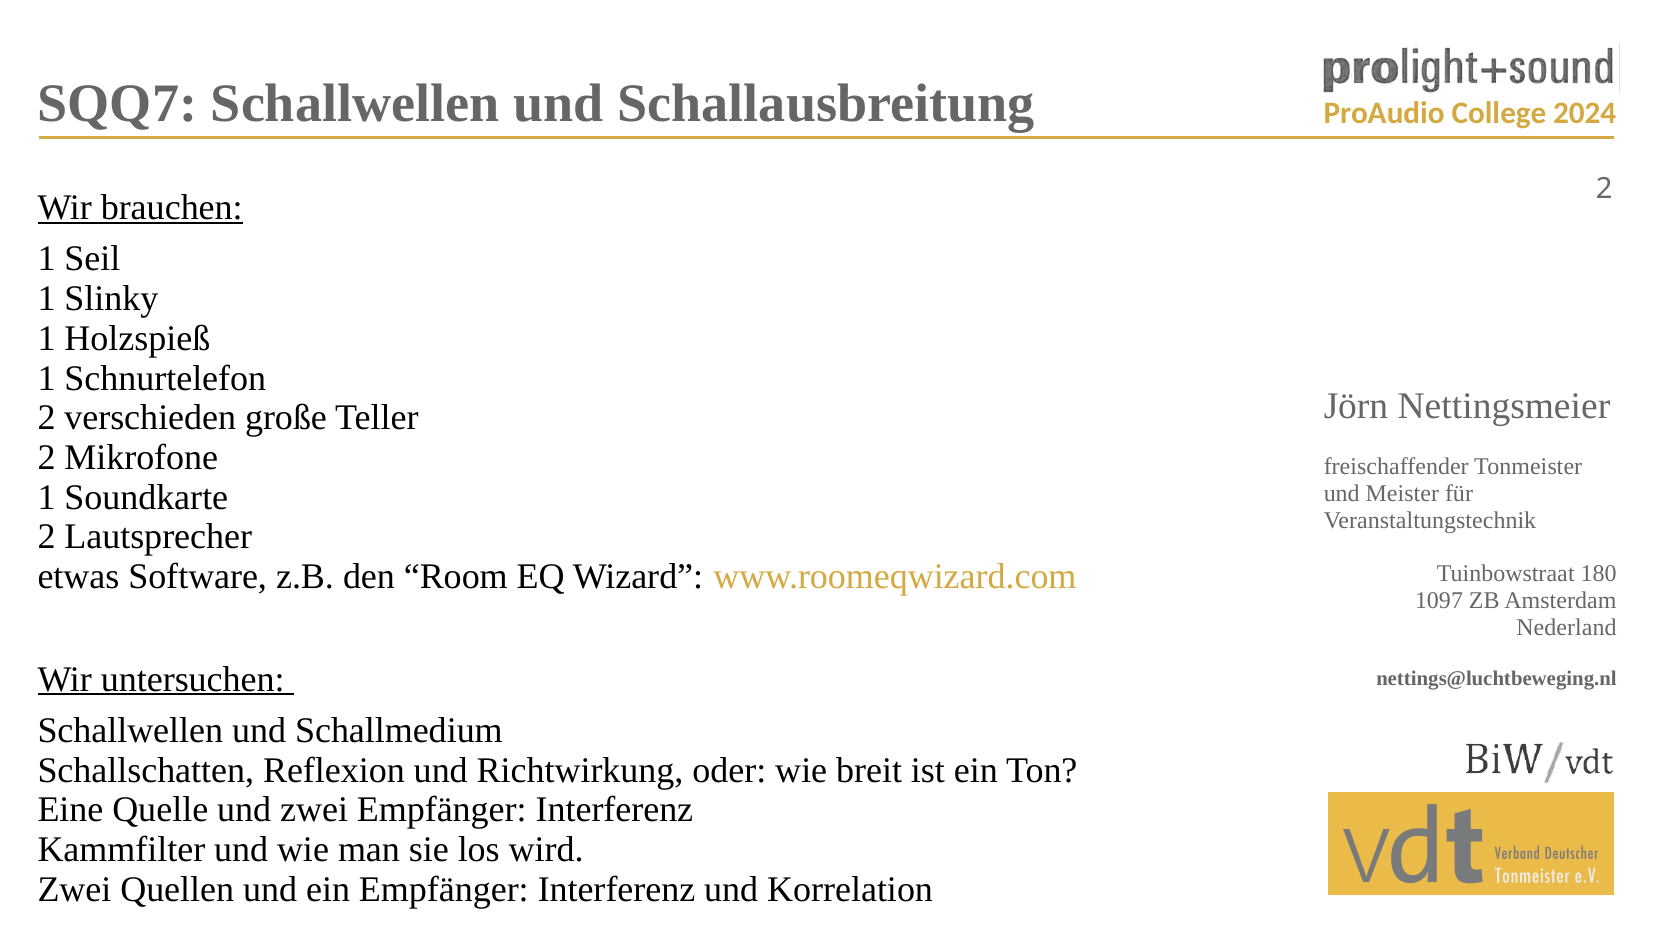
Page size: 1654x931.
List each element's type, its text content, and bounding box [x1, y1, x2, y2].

list Wir brauchen: 1 Seil 1 Slinky 1 Holzspieß 1 Schnurtelefon 2 verschieden große Teller 2 Mikrofone 1 Soundkarte 2 Lautsprecher etwas Software, z.B. den “Room EQ Wizard”: www.roomeqwizard.com Wir untersuchen: Schallwellen und Schallmedium Schallschatten, Reflexion und Richtwirkung, oder: wie breit ist ein Ton? Eine Quelle und zwei Empfänger: Interferenz Kammfilter und wie man sie los wird. Zwei Quellen und ein Empfänger: Interferenz und Korrelation [37, 187, 1313, 913]
title SQQ7: Schallwellen und Schallausbreitung [37, 43, 1275, 164]
picture [1318, 42, 1620, 93]
list Die zweite Quelle kann auch eine Reflexion sein. [1462, 738, 1619, 784]
